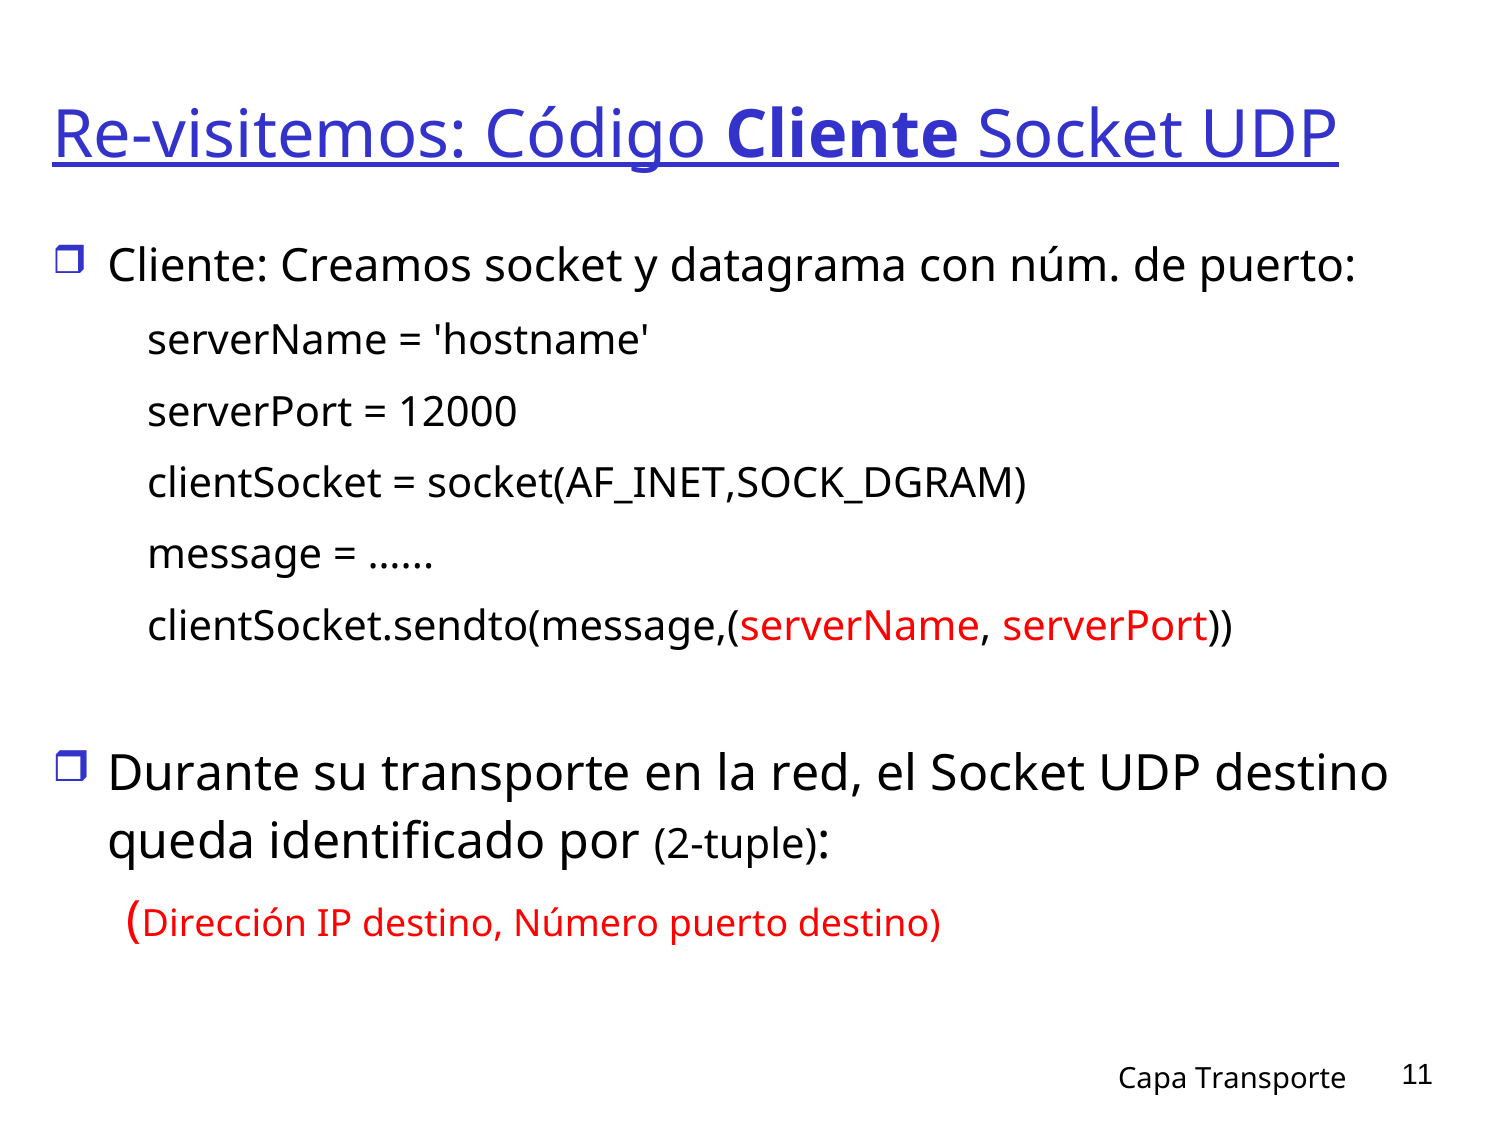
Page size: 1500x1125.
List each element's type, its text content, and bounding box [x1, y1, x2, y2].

title Re-visitemos: Código Cliente Socket UDP [37, 37, 1463, 224]
list Cliente: Creamos socket y datagrama con núm. de puerto: serverName = 'hostname' serverPort = 12000 clientSocket = socket(AF_INET,SOCK_DGRAM) message = …... clientSocket.sendto(message,(serverName, serverPort)) Durante su transporte en la red, el Socket UDP destino queda identificado por (2-tuple): (Dirección IP destino, Número puerto destino)‏ [37, 224, 1500, 1051]
